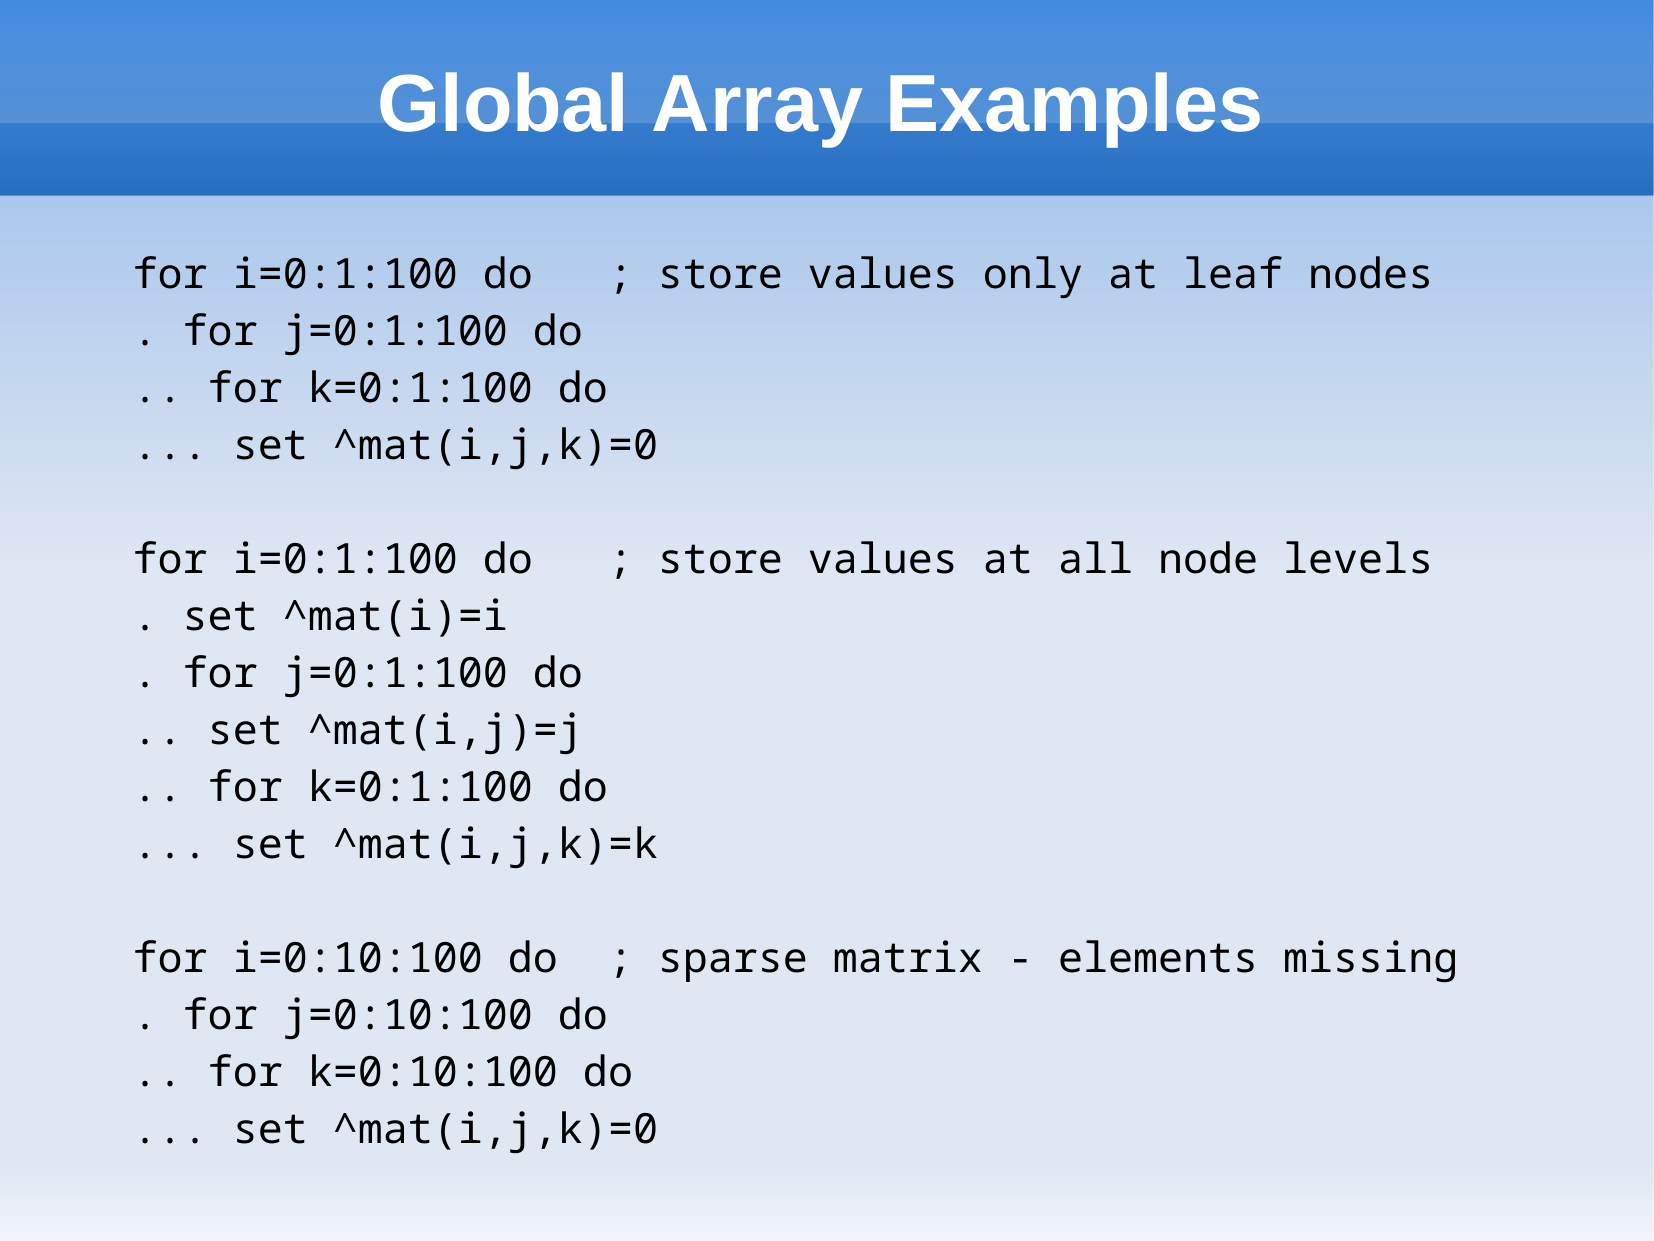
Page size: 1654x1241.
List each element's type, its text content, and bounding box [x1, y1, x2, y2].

title Global Array Examples [76, 0, 1565, 208]
subtitle for i=0:1:100 do ; store values only at leaf nodes . for j=0:1:100 do .. for k=0:1:100 do ... set ^mat(i,j,k)=0 for i=0:1:100 do ; store values at all node levels . set ^mat(i)=i . for j=0:1:100 do .. set ^mat(i,j)=j .. for k=0:1:100 do ... set ^mat(i,j,k)=k for i=0:10:100 do ; sparse matrix - elements missing . for j=0:10:100 do .. for k=0:10:100 do ... set ^mat(i,j,k)=0 [82, 290, 1571, 1109]
picture [0, 0, 1654, 1241]
